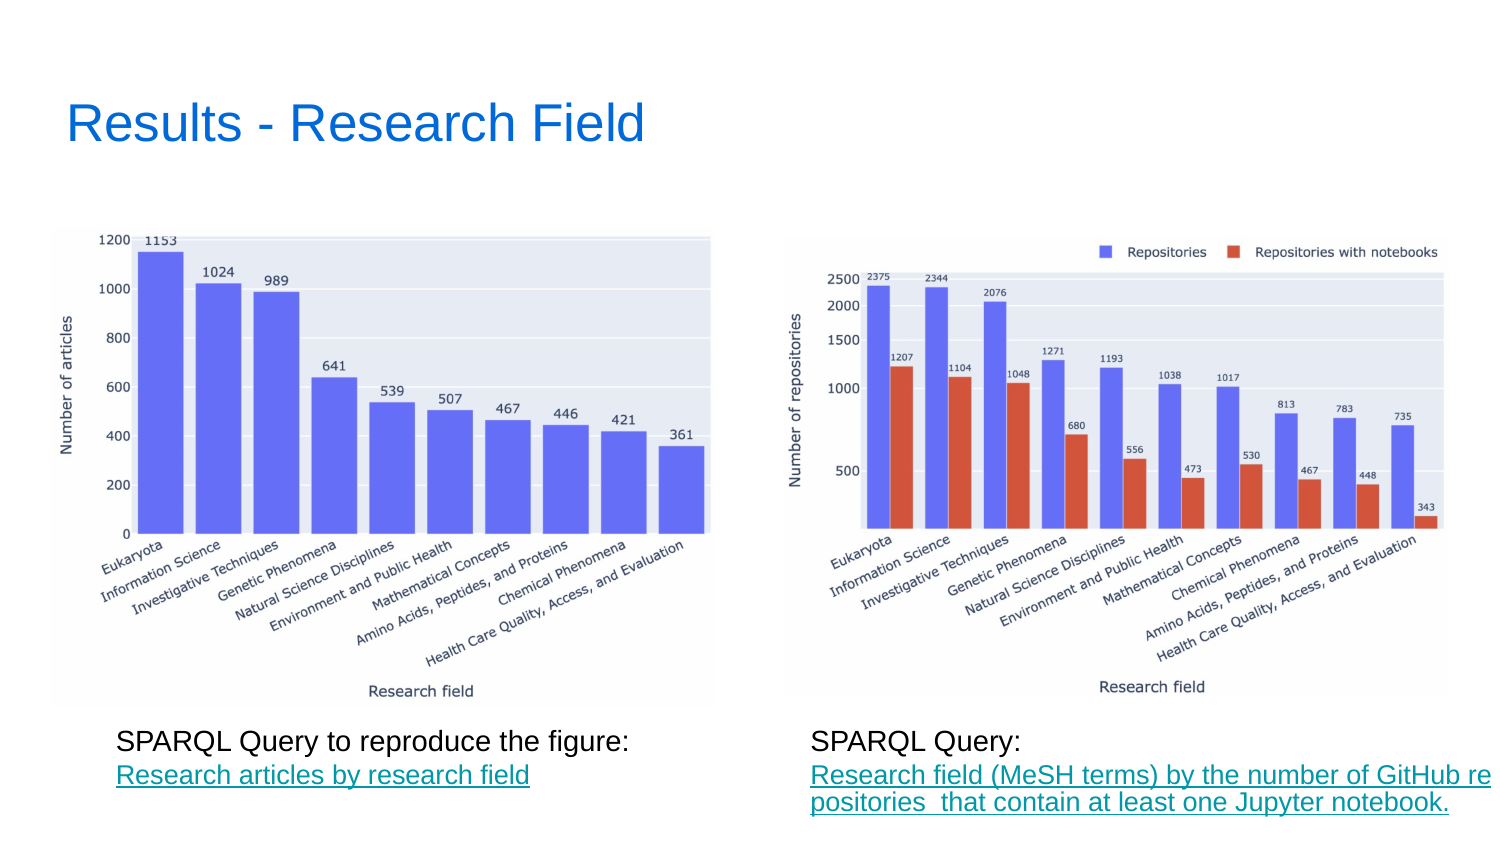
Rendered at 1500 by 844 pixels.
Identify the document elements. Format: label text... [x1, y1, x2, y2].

text_box SPARQL Query to reproduce the figure: Research articles by research field [100, 707, 795, 806]
text_box SPARQL Query: Research field (MeSH terms) by the number of GitHub repositories that contain at least one Jupyter notebook. [795, 707, 1500, 806]
title Results - Research Field [51, 72, 1449, 167]
picture [51, 227, 716, 708]
picture [784, 236, 1449, 697]
